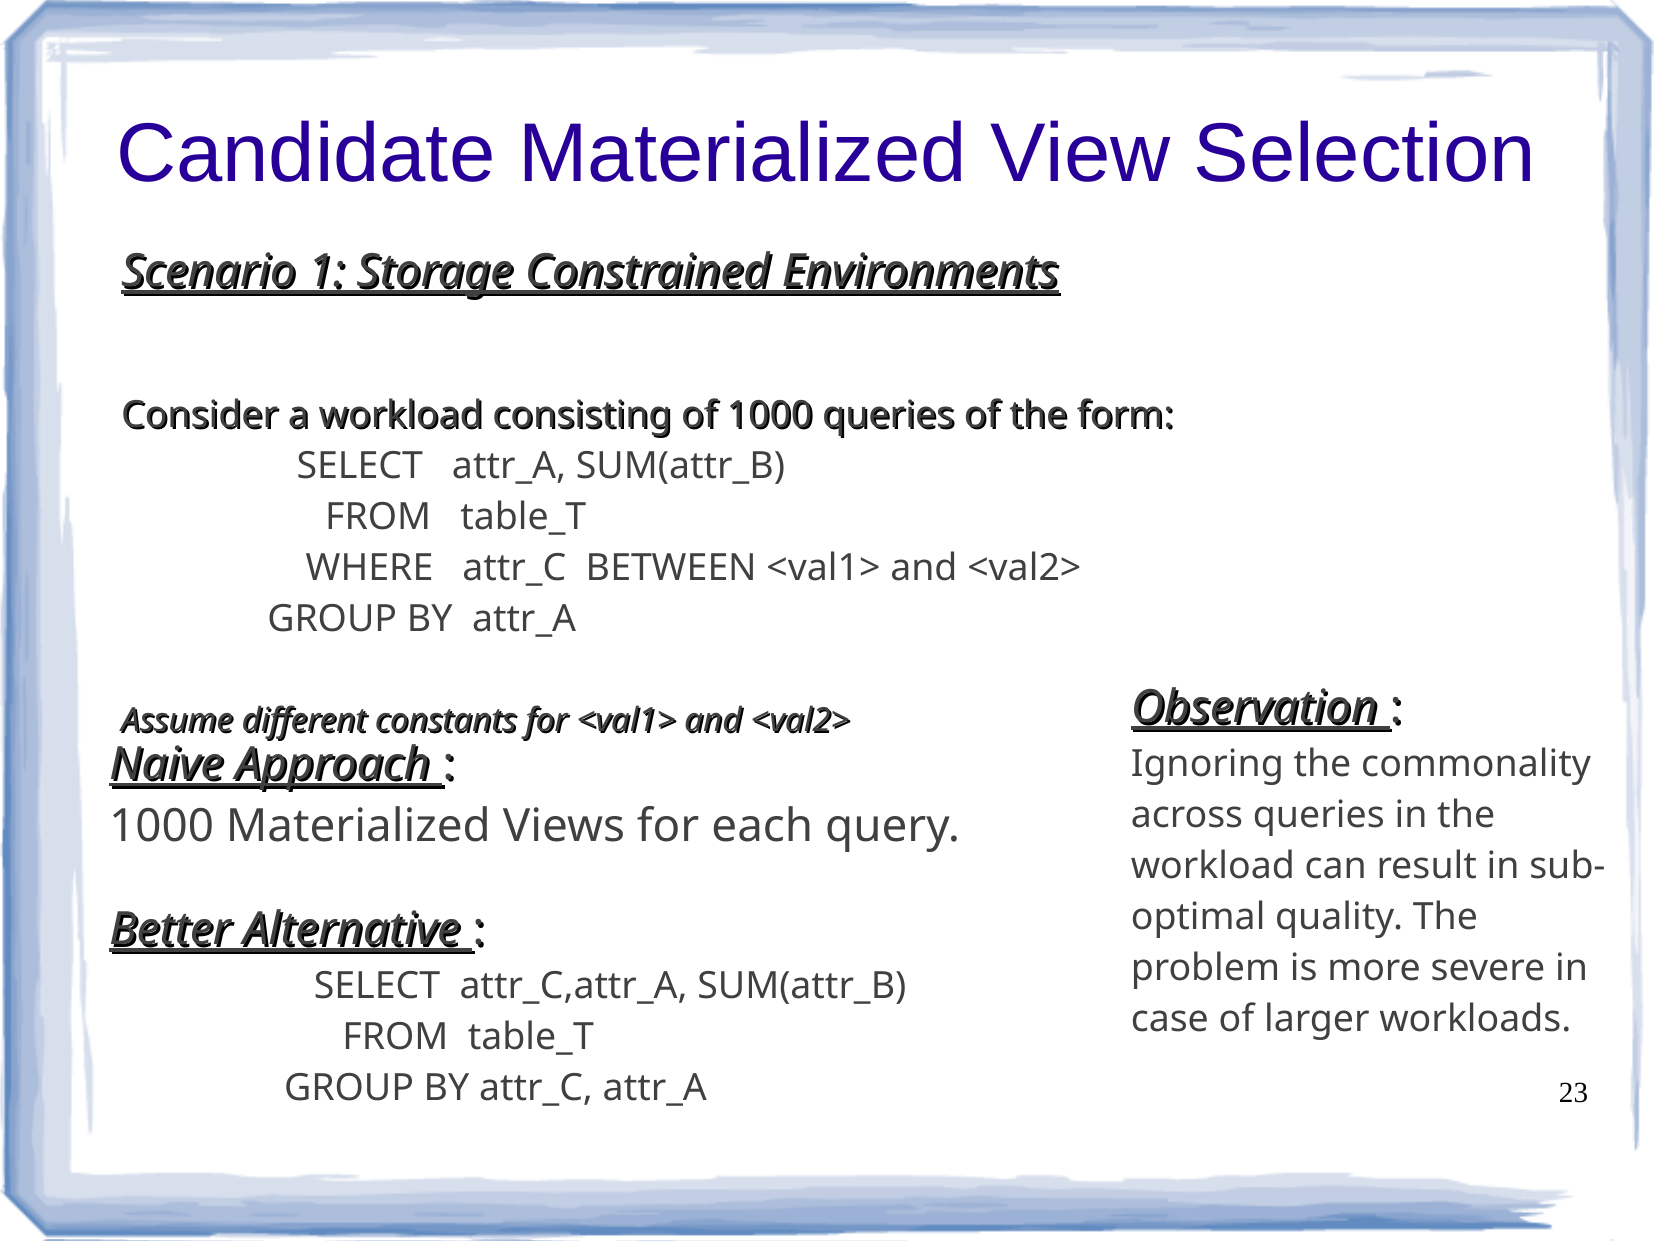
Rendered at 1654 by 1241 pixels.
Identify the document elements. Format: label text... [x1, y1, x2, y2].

text_box Naive Approach : 1000 Materialized Views for each query. [94, 723, 1116, 845]
title Candidate Materialized View Selection [82, 49, 1571, 257]
text_box Observation : Ignoring the commonality across queries in the workload can result in sub-optimal quality. The problem is more severe in case of larger workloads. [1116, 666, 1625, 1083]
text_box Better Alternative : SELECT attr_C,attr_A, SUM(attr_B) FROM table_T GROUP BY attr_C, attr_A [94, 888, 1607, 1088]
picture [0, 0, 1654, 1241]
text_box Scenario 1: Storage Constrained Environments Consider a workload consisting of 1000 queries of the form: SELECT attr_A, SUM(attr_B) FROM table_T WHERE attr_C BETWEEN <val1> and <val2> GROUP BY attr_A Assume different constants for <val1> and <val2> [106, 230, 1619, 721]
